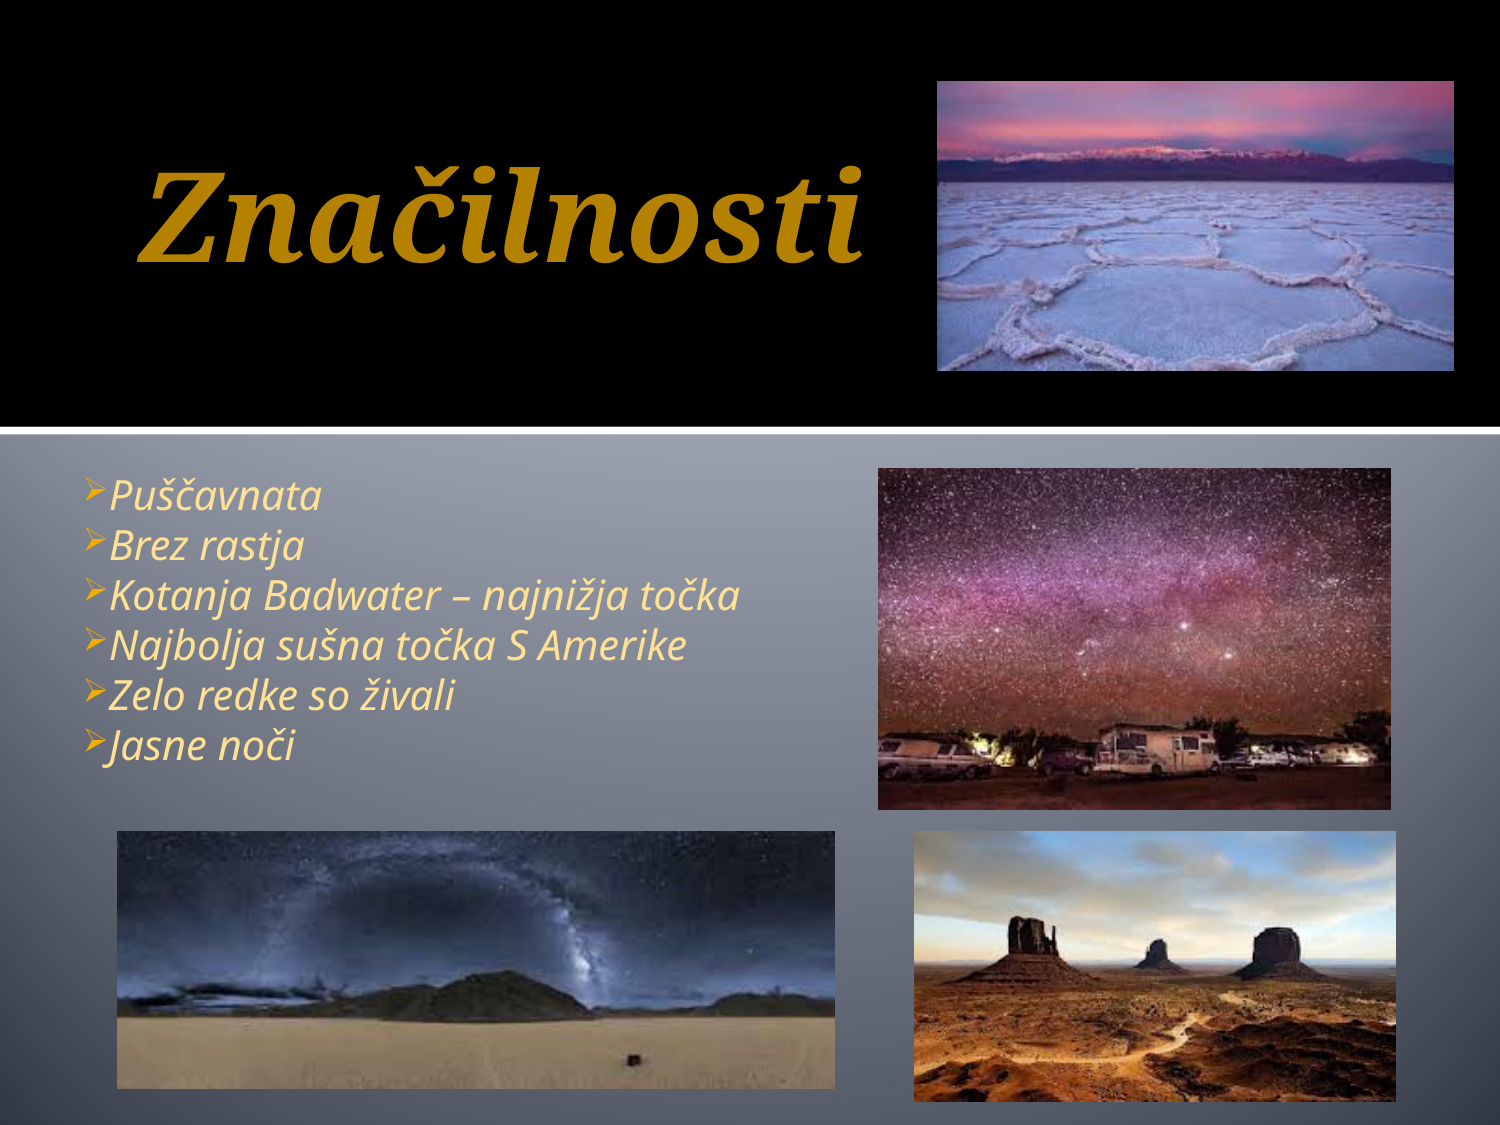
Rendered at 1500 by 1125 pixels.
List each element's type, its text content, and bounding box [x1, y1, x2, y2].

title Značilnosti [123, 19, 1438, 288]
picture [0, 435, 1500, 1125]
picture [937, 81, 1454, 371]
list Puščavnata Brez rastja Kotanja Badwater – najnižja točka Najbolja sušna točka S Amerike Zelo redke so živali Jasne noči [58, 468, 1375, 938]
